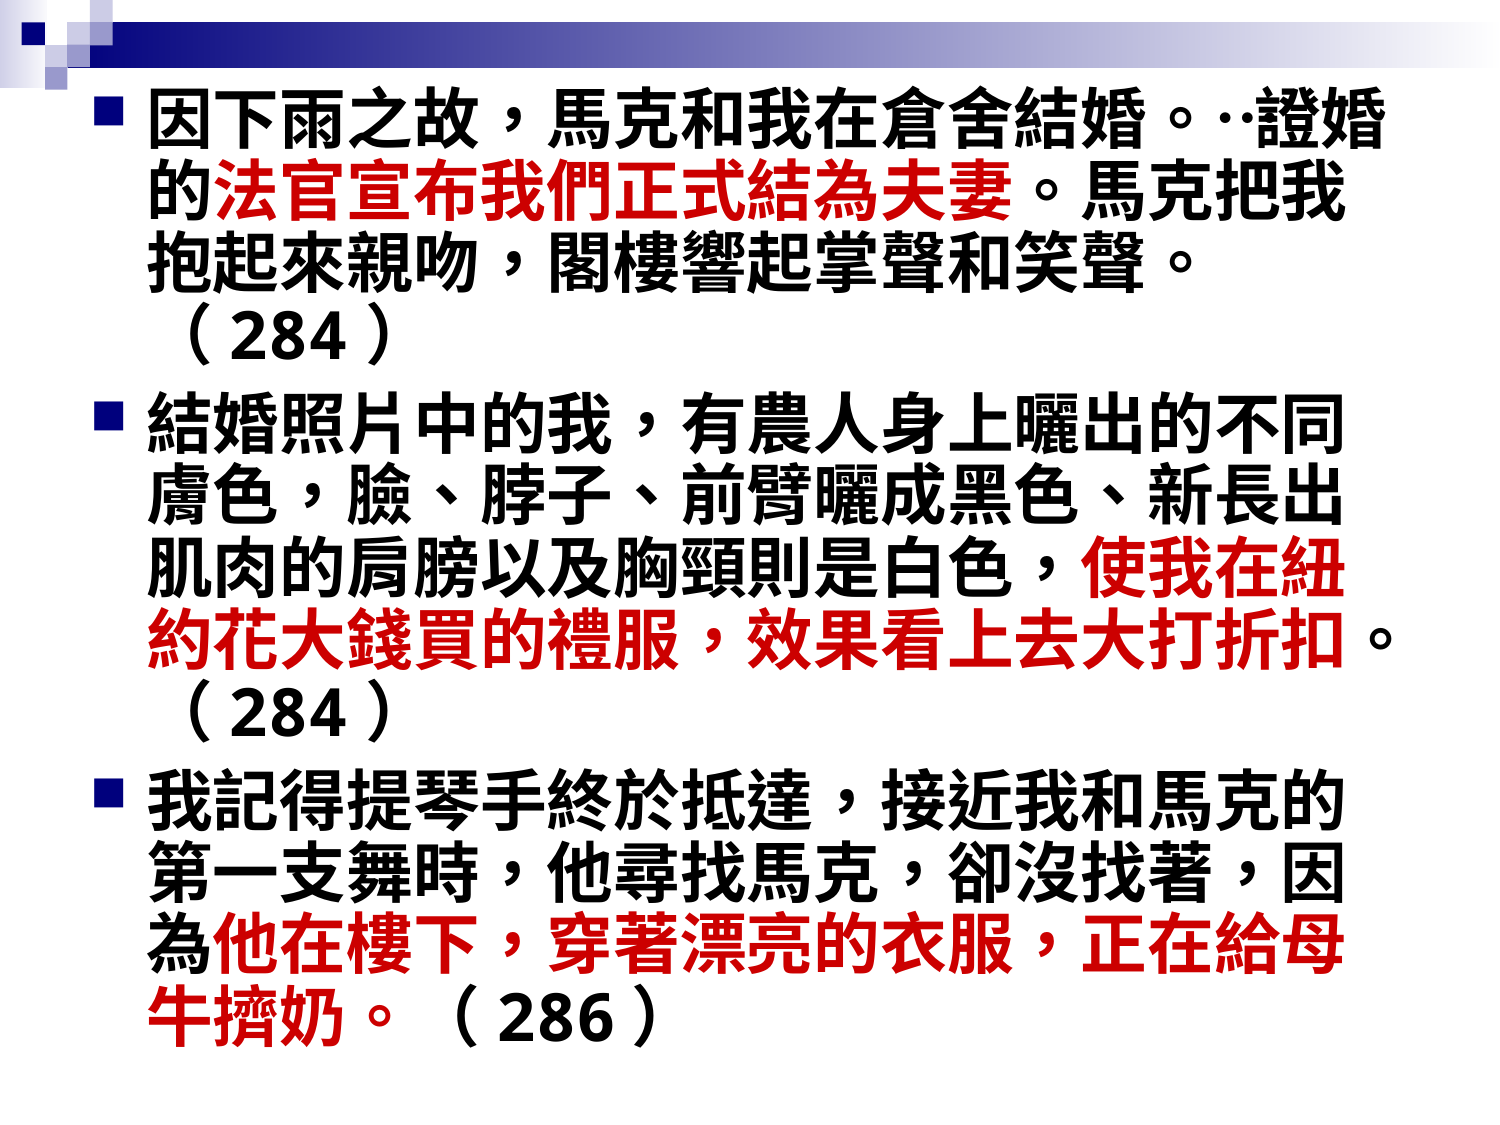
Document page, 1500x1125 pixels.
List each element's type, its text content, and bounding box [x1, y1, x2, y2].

list 因下雨之故，馬克和我在倉舍結婚。…證婚的法官宣布我們正式結為夫妻。馬克把我抱起來親吻，閣樓響起掌聲和笑聲。（284） 結婚照片中的我，有農人身上曬出的不同膚色，臉、脖子、前臂曬成黑色、新長出肌肉的肩膀以及胸頸則是白色，使我在紐約花大錢買的禮服，效果看上去大打折扣。（284） 我記得提琴手終於抵達，接近我和馬克的第一支舞時，他尋找馬克，卻沒找著，因為他在樓下，穿著漂亮的衣服，正在給母牛擠奶。（286） [75, 78, 1426, 1125]
